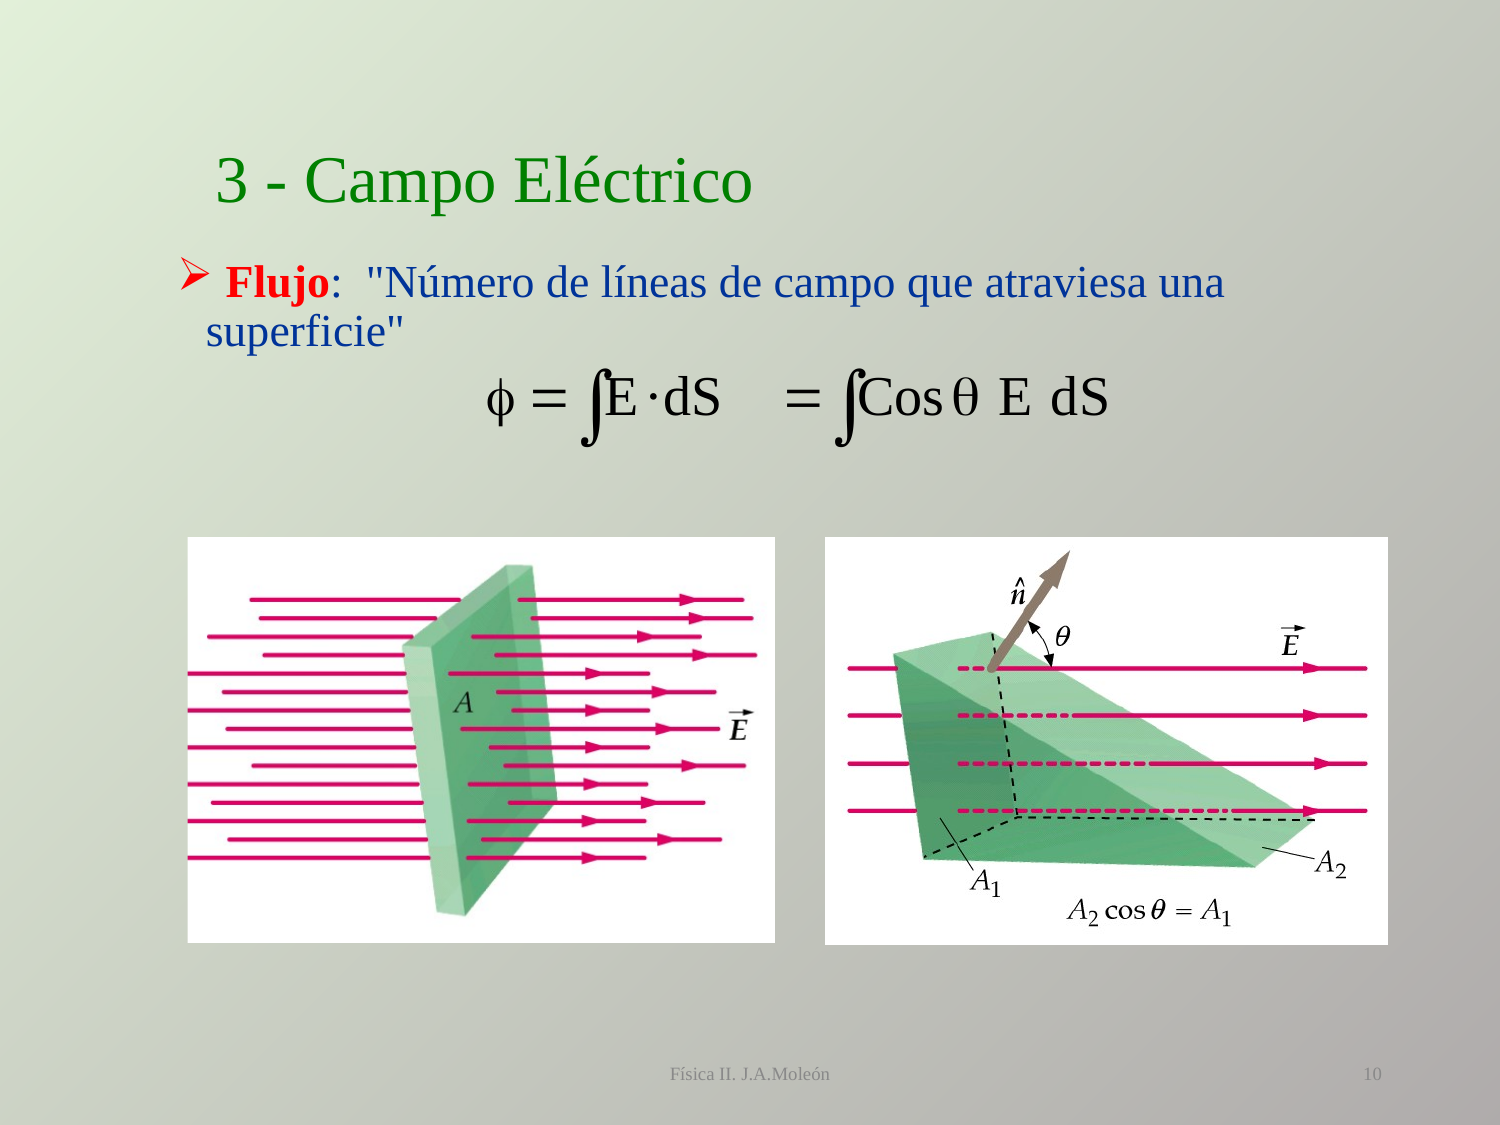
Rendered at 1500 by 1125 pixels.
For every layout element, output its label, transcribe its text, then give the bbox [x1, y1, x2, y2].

text_box Física II. J.A.Moleón [496, 1042, 1004, 1103]
list Flujo: "Número de líneas de campo que atraviesa una superficie" [162, 249, 1413, 622]
picture [825, 537, 1388, 945]
picture [187, 537, 775, 943]
chart [772, 350, 1138, 454]
text_box <número> [1059, 1042, 1397, 1103]
title 3 - Campo Eléctrico [199, 87, 1338, 249]
chart [478, 350, 751, 454]
